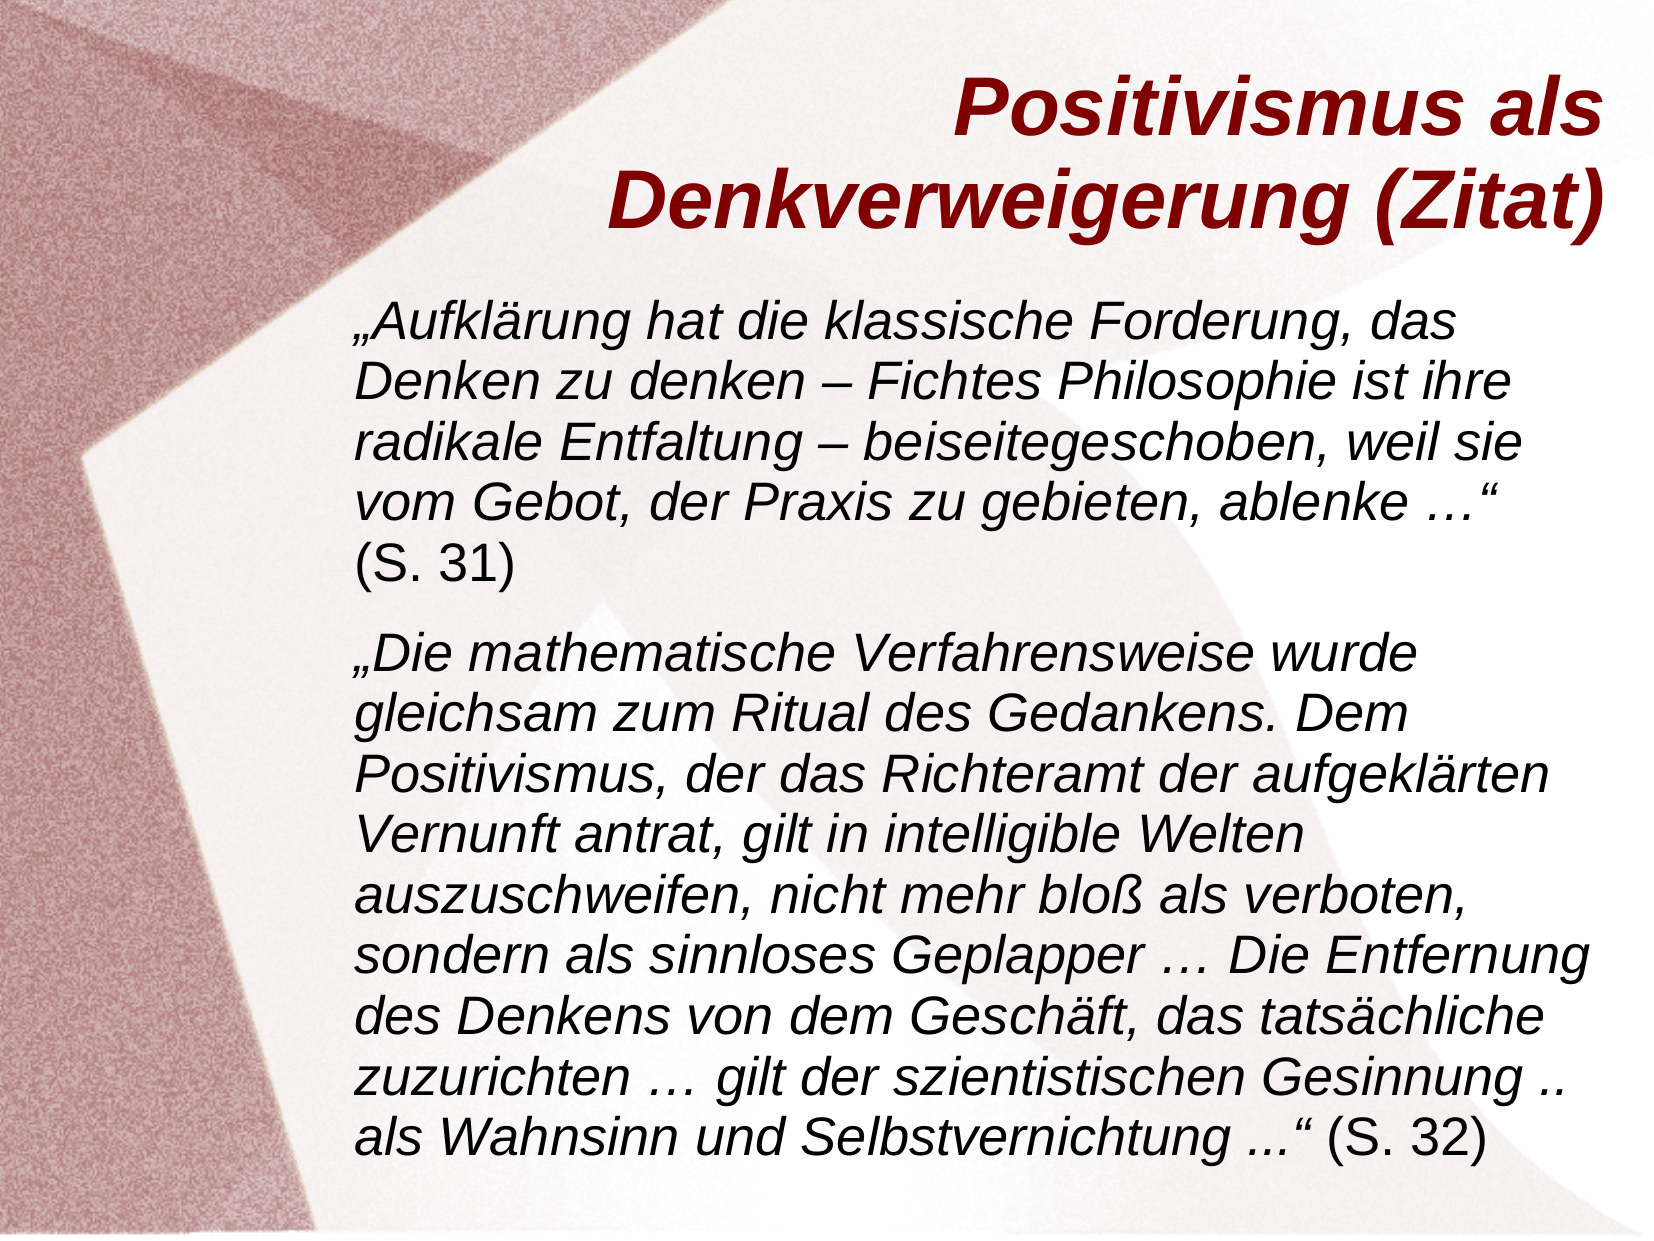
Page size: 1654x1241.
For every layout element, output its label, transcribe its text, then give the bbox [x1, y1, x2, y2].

title Positivismus als Denkverweigerung (Zitat) [596, 56, 1607, 250]
picture [0, 0, 1654, 1241]
list „Aufklärung hat die klassische Forderung, das Denken zu denken – Fichtes Philosophie ist ihre radikale Entfaltung – beiseitegeschoben, weil sie vom Gebot, der Praxis zu gebieten, ablenke …“ (S. 31) „Die mathematische Verfahrensweise wurde gleichsam zum Ritual des Gedankens. Dem Positivismus, der das Richteramt der aufgeklärten Vernunft antrat, gilt in intelligible Welten auszuschweifen, nicht mehr bloß als verboten, sondern als sinnloses Geplapper … Die Entfernung des Denkens von dem Geschäft, das tatsächliche zuzurichten … gilt der szientistischen Gesinnung .. als Wahnsinn und Selbstvernichtung ...“ (S. 32) [354, 290, 1601, 1168]
